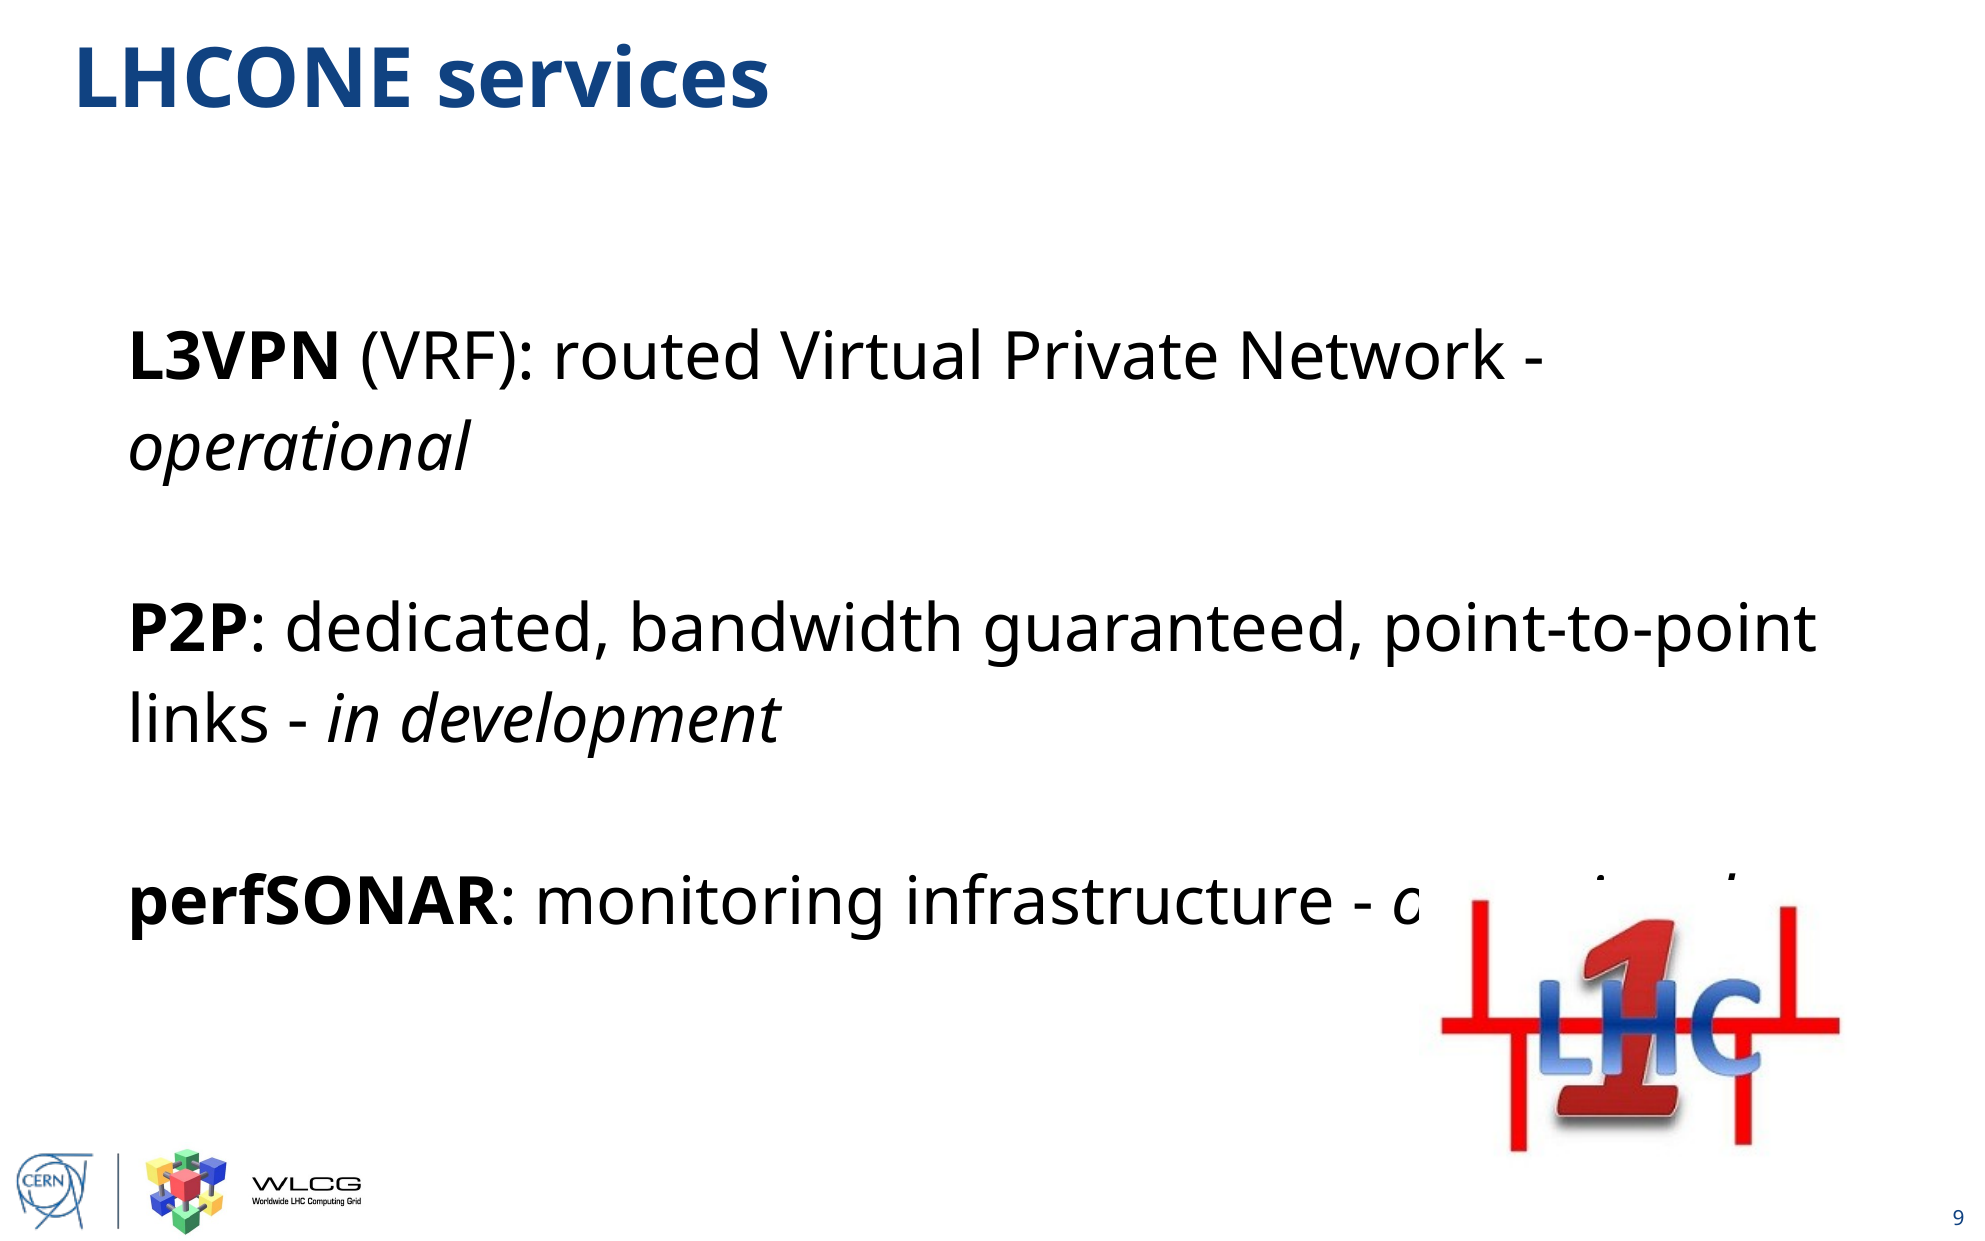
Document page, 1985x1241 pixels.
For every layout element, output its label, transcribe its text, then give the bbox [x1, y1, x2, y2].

picture [1419, 880, 1857, 1175]
picture [51, 1200, 64, 1215]
text_box L3VPN (VRF): routed Virtual Private Network - operational P2P: dedicated, bandwidth guaranteed, point-to-point links - in development perfSONAR: monitoring infrastructure - operational [112, 301, 1901, 883]
picture [16, 1188, 64, 1236]
picture [138, 1142, 377, 1241]
title LHCONE services [72, 0, 1834, 166]
picture [19, 1188, 64, 1207]
picture [38, 1207, 55, 1215]
